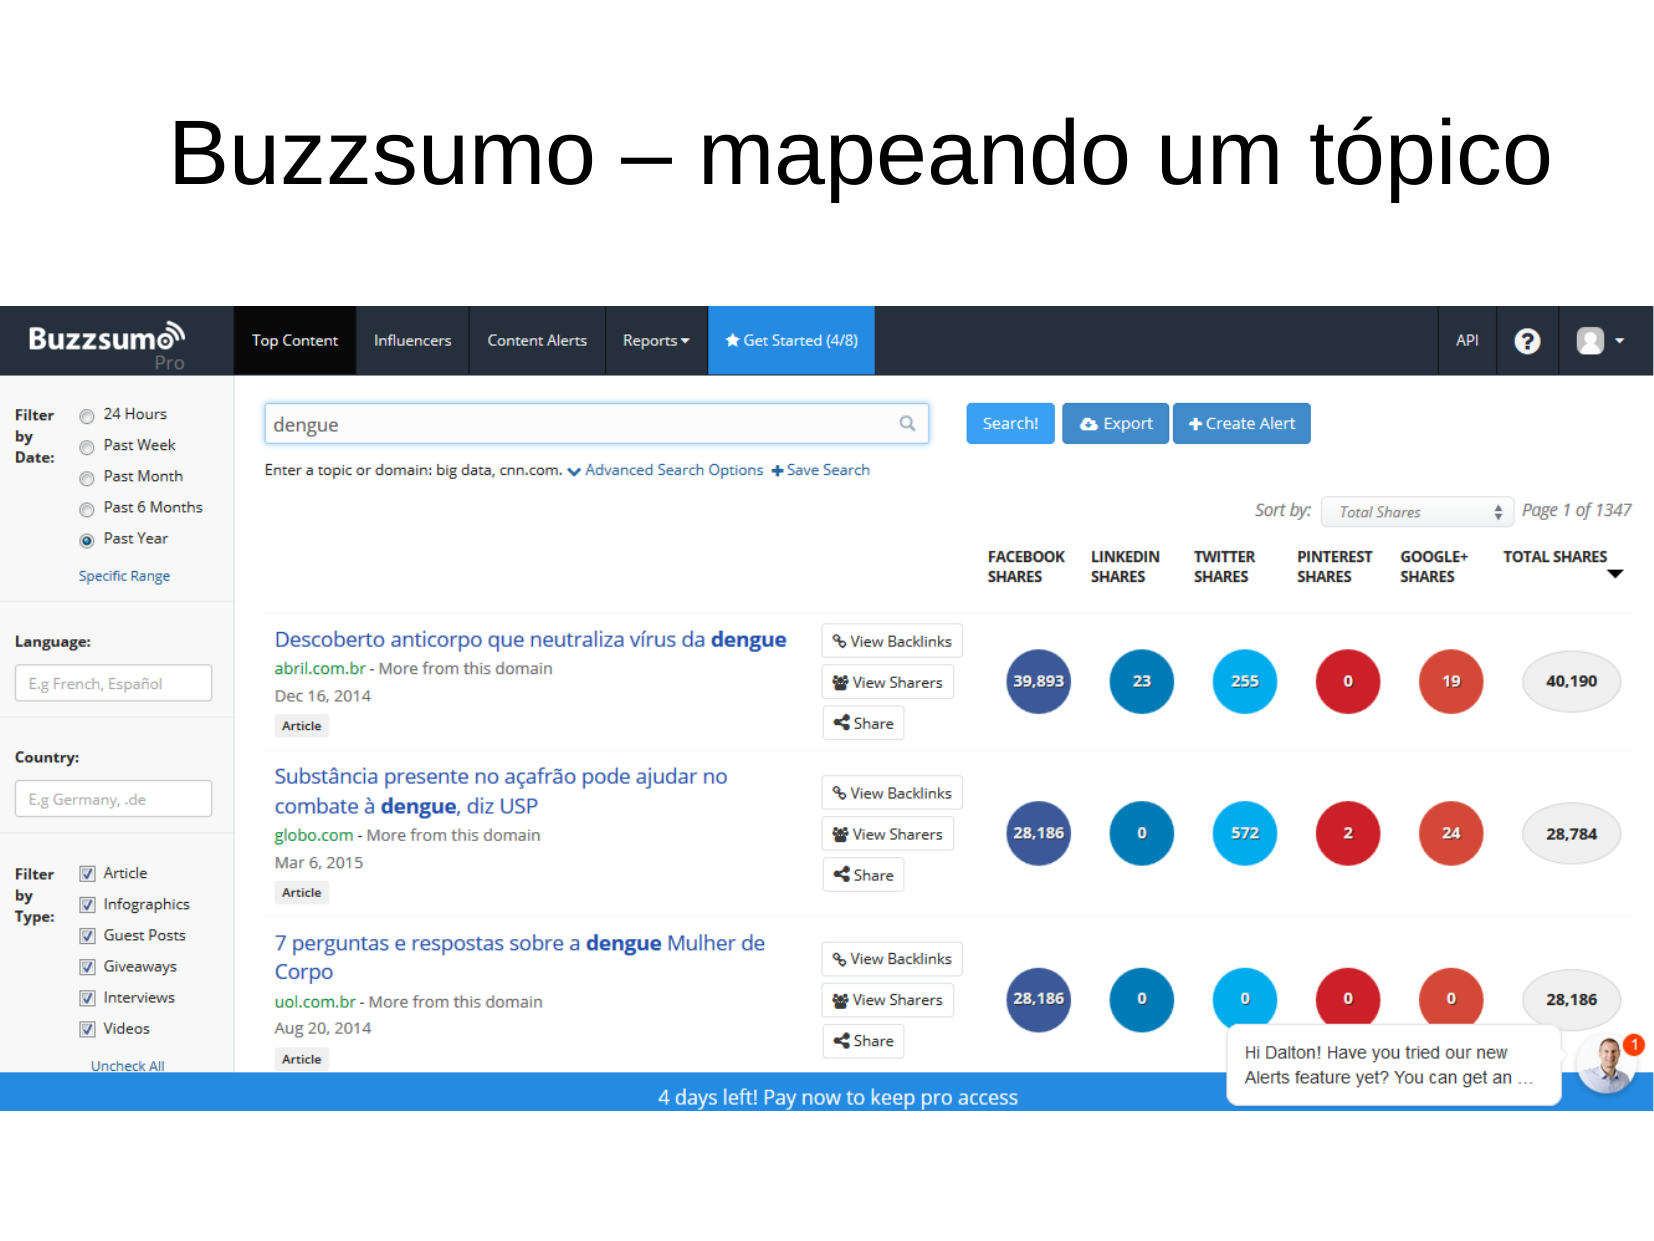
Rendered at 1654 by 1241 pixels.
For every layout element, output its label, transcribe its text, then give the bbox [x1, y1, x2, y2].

picture [0, 306, 1654, 1111]
title Buzzsumo – mapeando um tópico [82, 49, 1571, 257]
